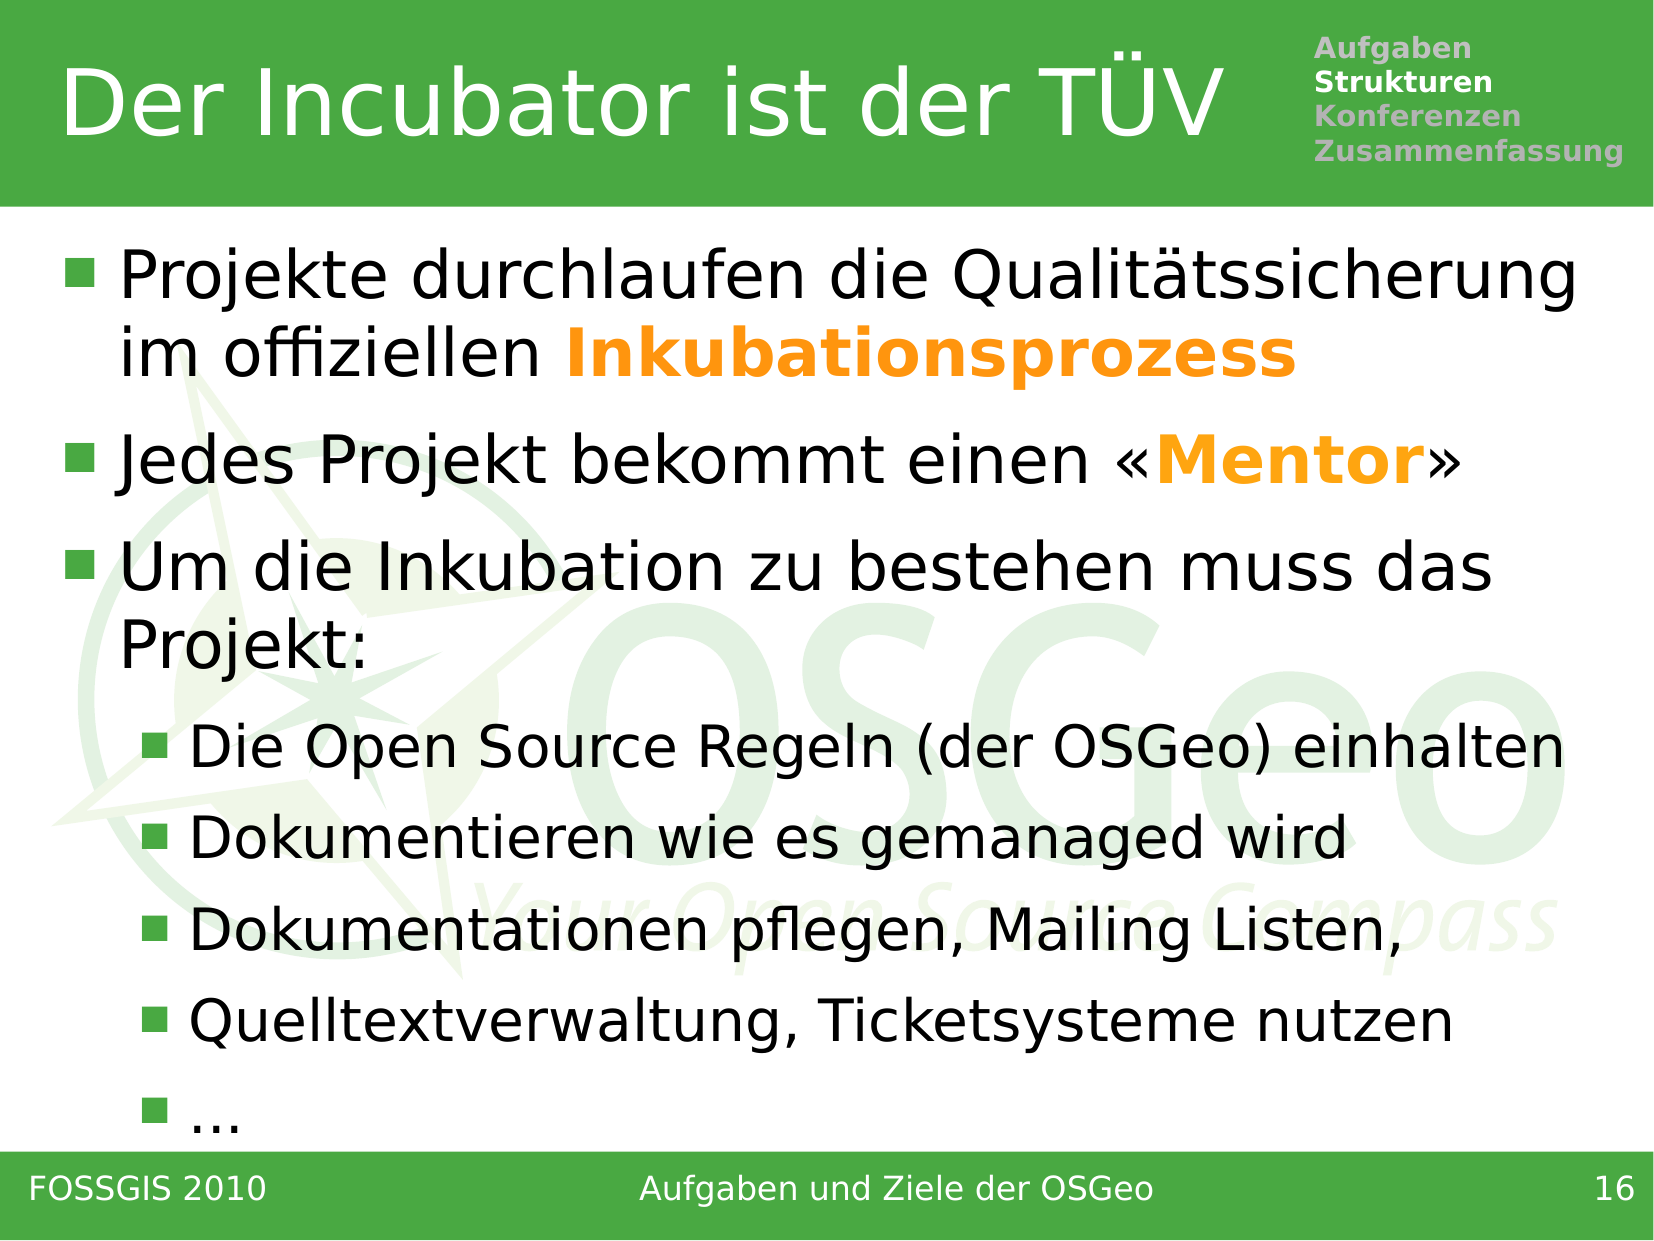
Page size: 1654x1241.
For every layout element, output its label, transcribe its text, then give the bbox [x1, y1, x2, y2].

title Der Incubator ist der TÜV [59, 29, 1299, 178]
list Projekte durchlaufen die Qualitätssicherung im offiziellen Inkubationsprozess Jedes Projekt bekommt einen «Mentor» Um die Inkubation zu bestehen muss das Projekt: Die Open Source Regeln (der OSGeo) einhalten Dokumentieren wie es gemanaged wird Dokumentationen pflegen, Mailing Listen, Quelltextverwaltung, Ticketsysteme nutzen ... [47, 236, 1595, 1147]
text_box Aufgaben Strukturen Konferenzen Zusammenfassung [1299, 23, 1654, 201]
